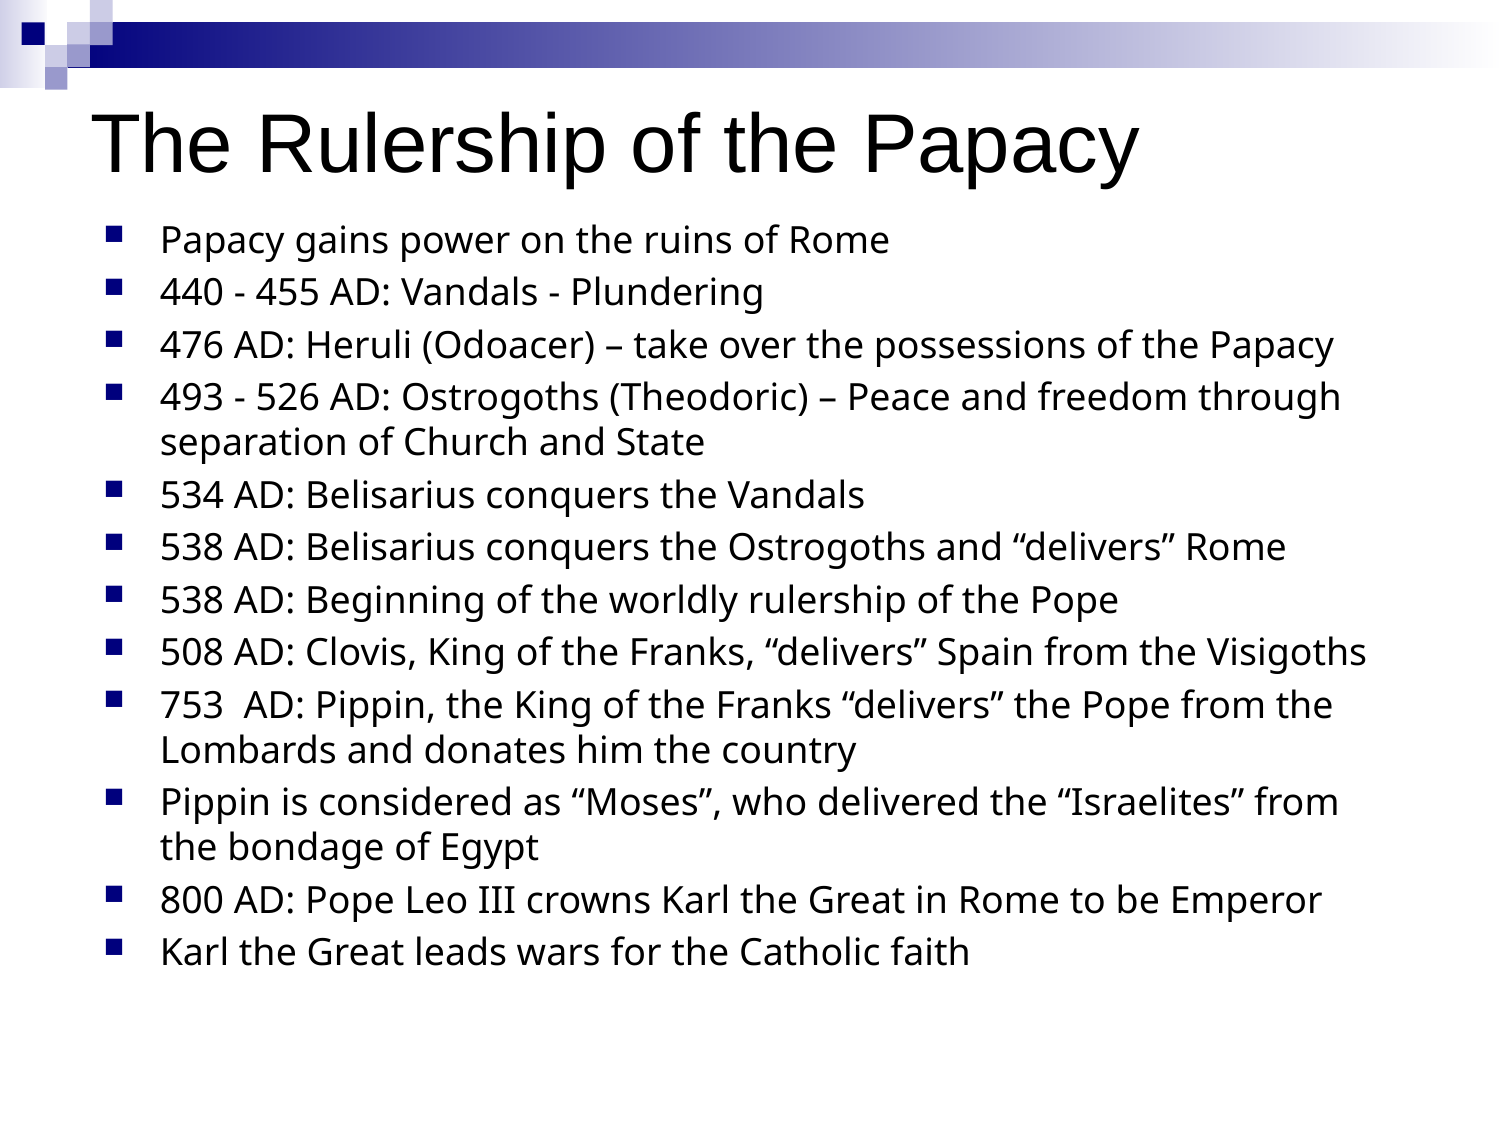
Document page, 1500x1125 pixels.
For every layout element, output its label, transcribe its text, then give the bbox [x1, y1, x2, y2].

title The Rulership of the Papacy [75, 66, 1425, 212]
list Papacy gains power on the ruins of Rome 440 - 455 AD: Vandals - Plundering 476 AD: Heruli (Odoacer) – take over the possessions of the Papacy 493 - 526 AD: Ostrogoths (Theodoric) – Peace and freedom through separation of Church and State 534 AD: Belisarius conquers the Vandals 538 AD: Belisarius conquers the Ostrogoths and “delivers” Rome 538 AD: Beginning of the worldly rulership of the Pope 508 AD: Clovis, King of the Franks, “delivers” Spain from the Visigoths 753 AD: Pippin, the King of the Franks “delivers” the Pope from the Lombards and donates him the country Pippin is considered as “Moses”, who delivered the “Israelites” from the bondage of Egypt 800 AD: Pope Leo III crowns Karl the Great in Rome to be Emperor Karl the Great leads wars for the Catholic faith [88, 208, 1412, 1071]
